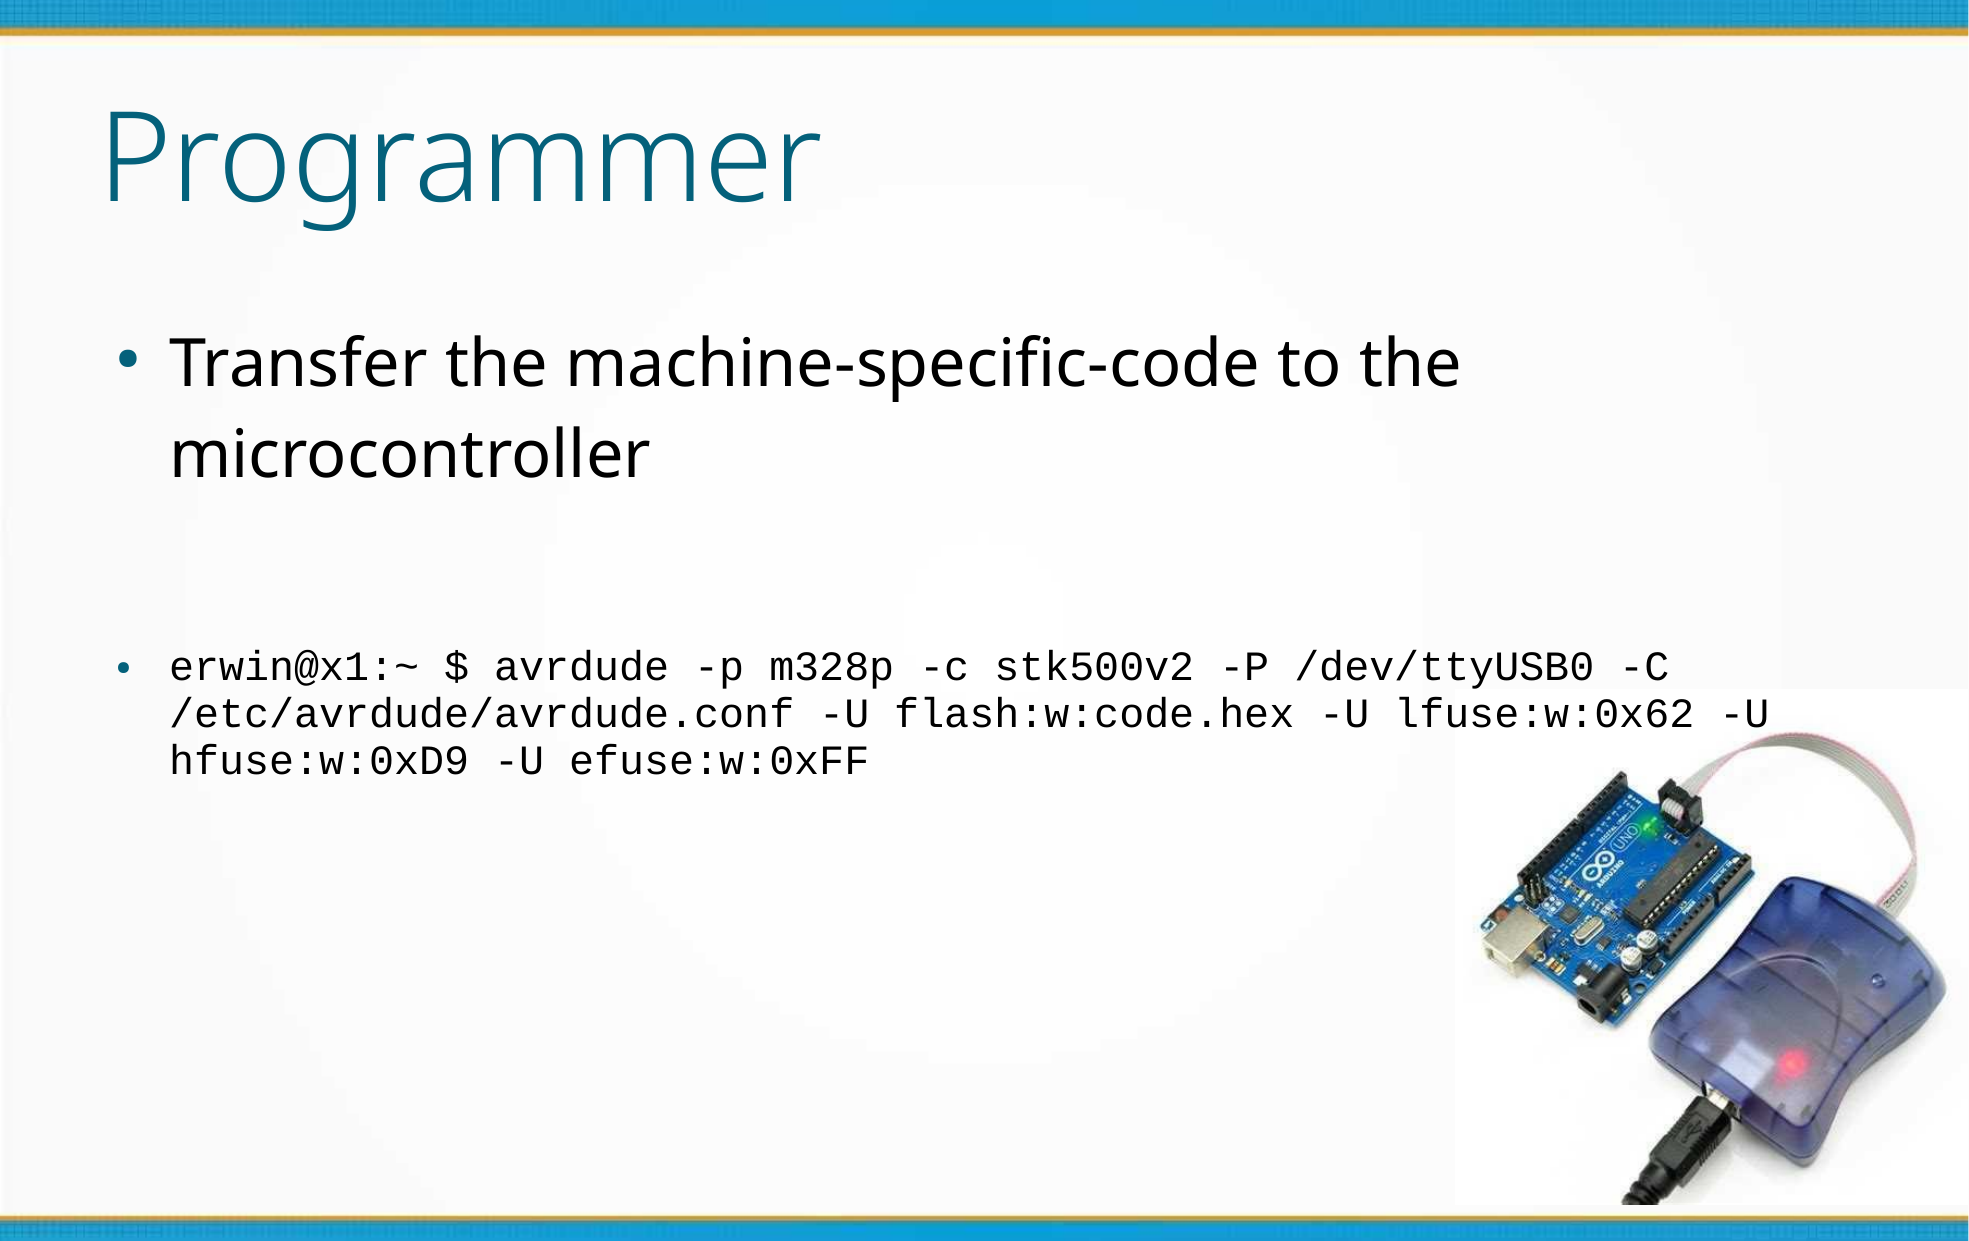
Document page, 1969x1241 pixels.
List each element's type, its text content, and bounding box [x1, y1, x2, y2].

title Programmer [98, 49, 1870, 257]
list Transfer the machine-specific-code to the microcontroller erwin@x1:~ $ avrdude -p m328p -c stk500v2 -P /dev/ttyUSB0 -C /etc/avrdude/avrdude.conf -U flash:w:code.hex -U lfuse:w:0x62 -U hfuse:w:0xD9 -U efuse:w:0xFF [98, 315, 1861, 1081]
picture [0, 0, 1969, 1241]
